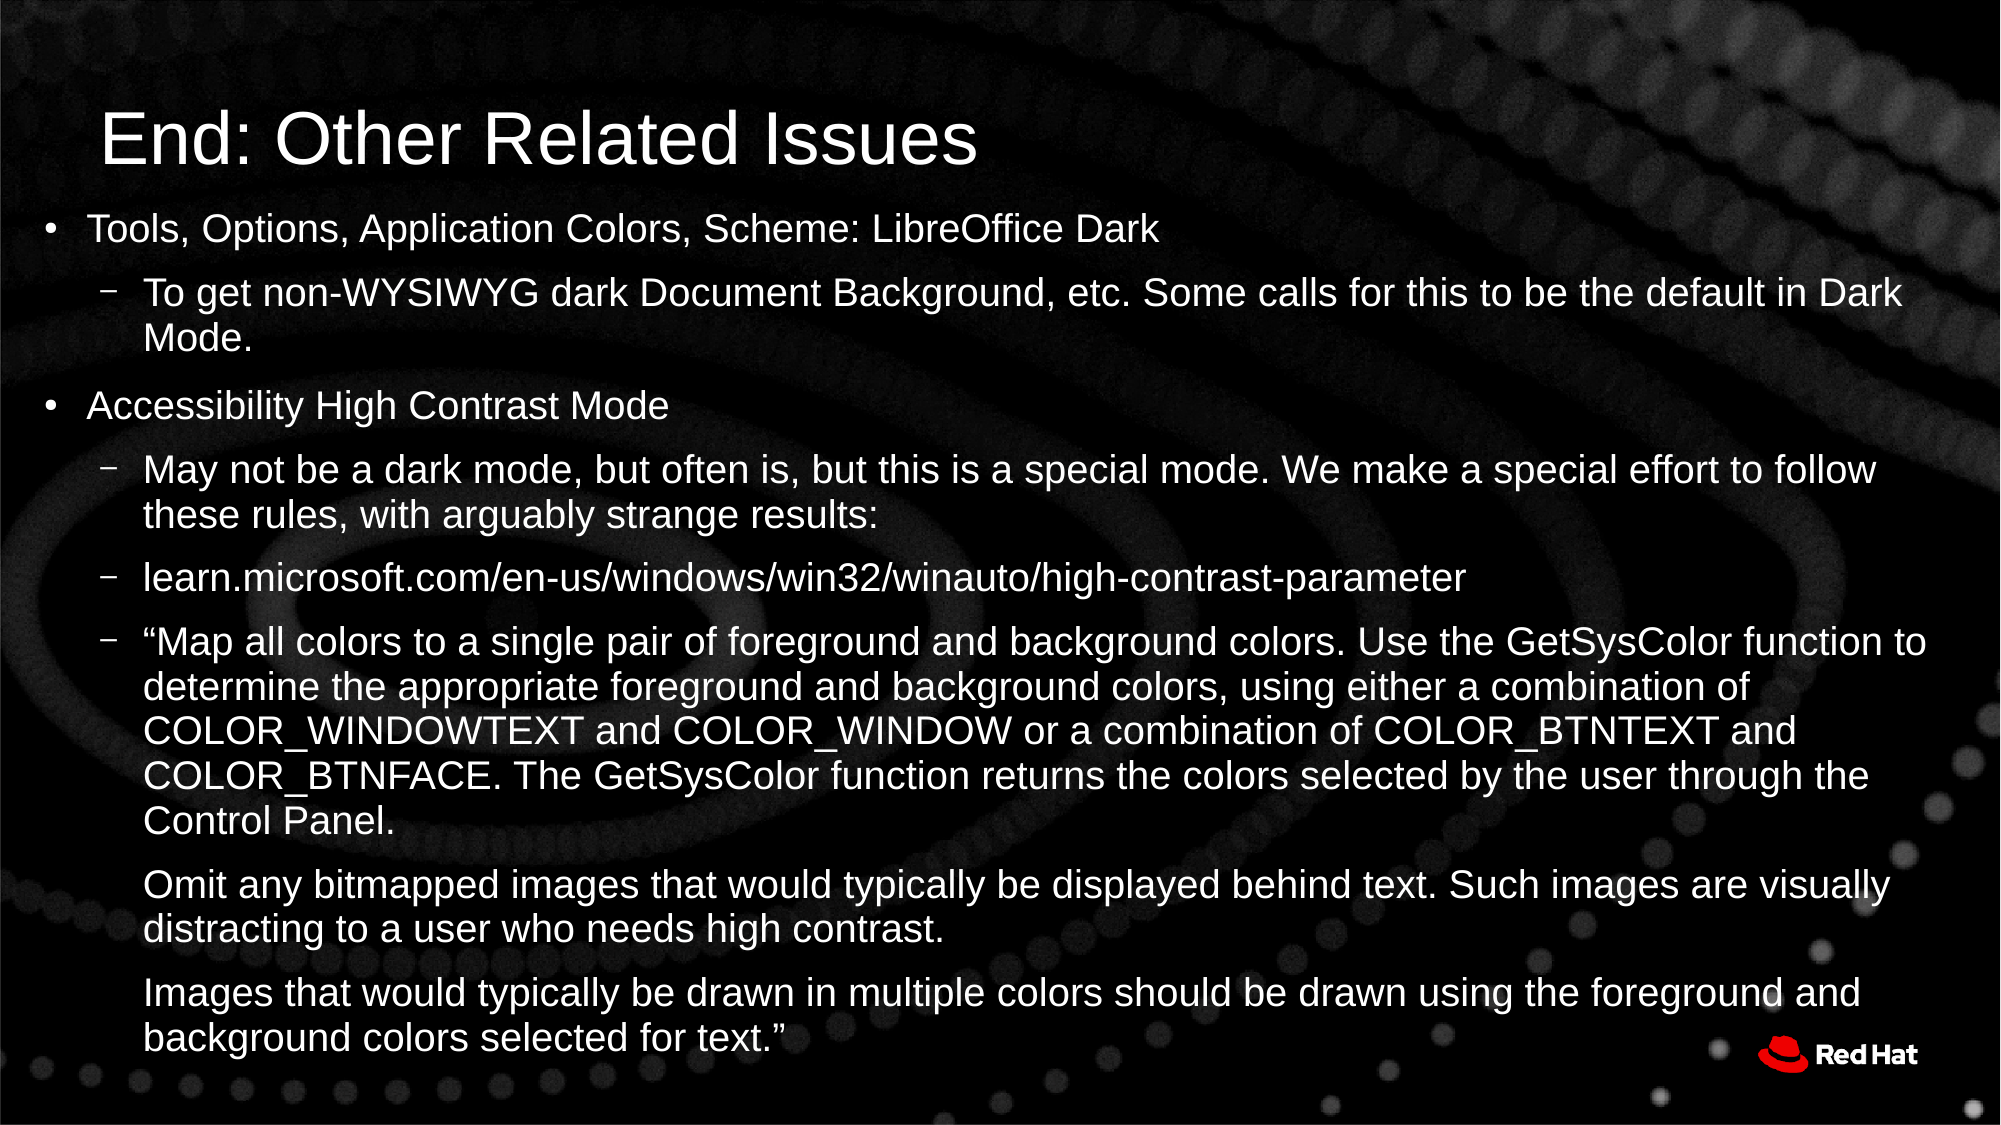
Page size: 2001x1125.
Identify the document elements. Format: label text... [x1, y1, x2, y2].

list Tools, Options, Application Colors, Scheme: LibreOffice Dark To get non-WYSIWYG dark Document Background, etc. Some calls for this to be the default in Dark Mode. Accessibility High Contrast Mode May not be a dark mode, but often is, but this is a special mode. We make a special effort to follow these rules, with arguably strange results: learn.microsoft.com/en-us/windows/win32/winauto/high-contrast-parameter “Map all colors to a single pair of foreground and background colors. Use the GetSysColor function to determine the appropriate foreground and background colors, using either a combination of COLOR_WINDOWTEXT and COLOR_WINDOW or a combination of COLOR_BTNTEXT and COLOR_BTNFACE. The GetSysColor function returns the colors selected by the user through the Control Panel. Omit any bitmapped images that would typically be displayed behind text. Such images are visually distracting to a user who needs high contrast. Images that would typically be drawn in multiple colors should be drawn using the foreground and background colors selected for text.” [29, 206, 1949, 1063]
picture [0, 0, 2001, 1125]
title End: Other Related Issues [99, 44, 1900, 206]
